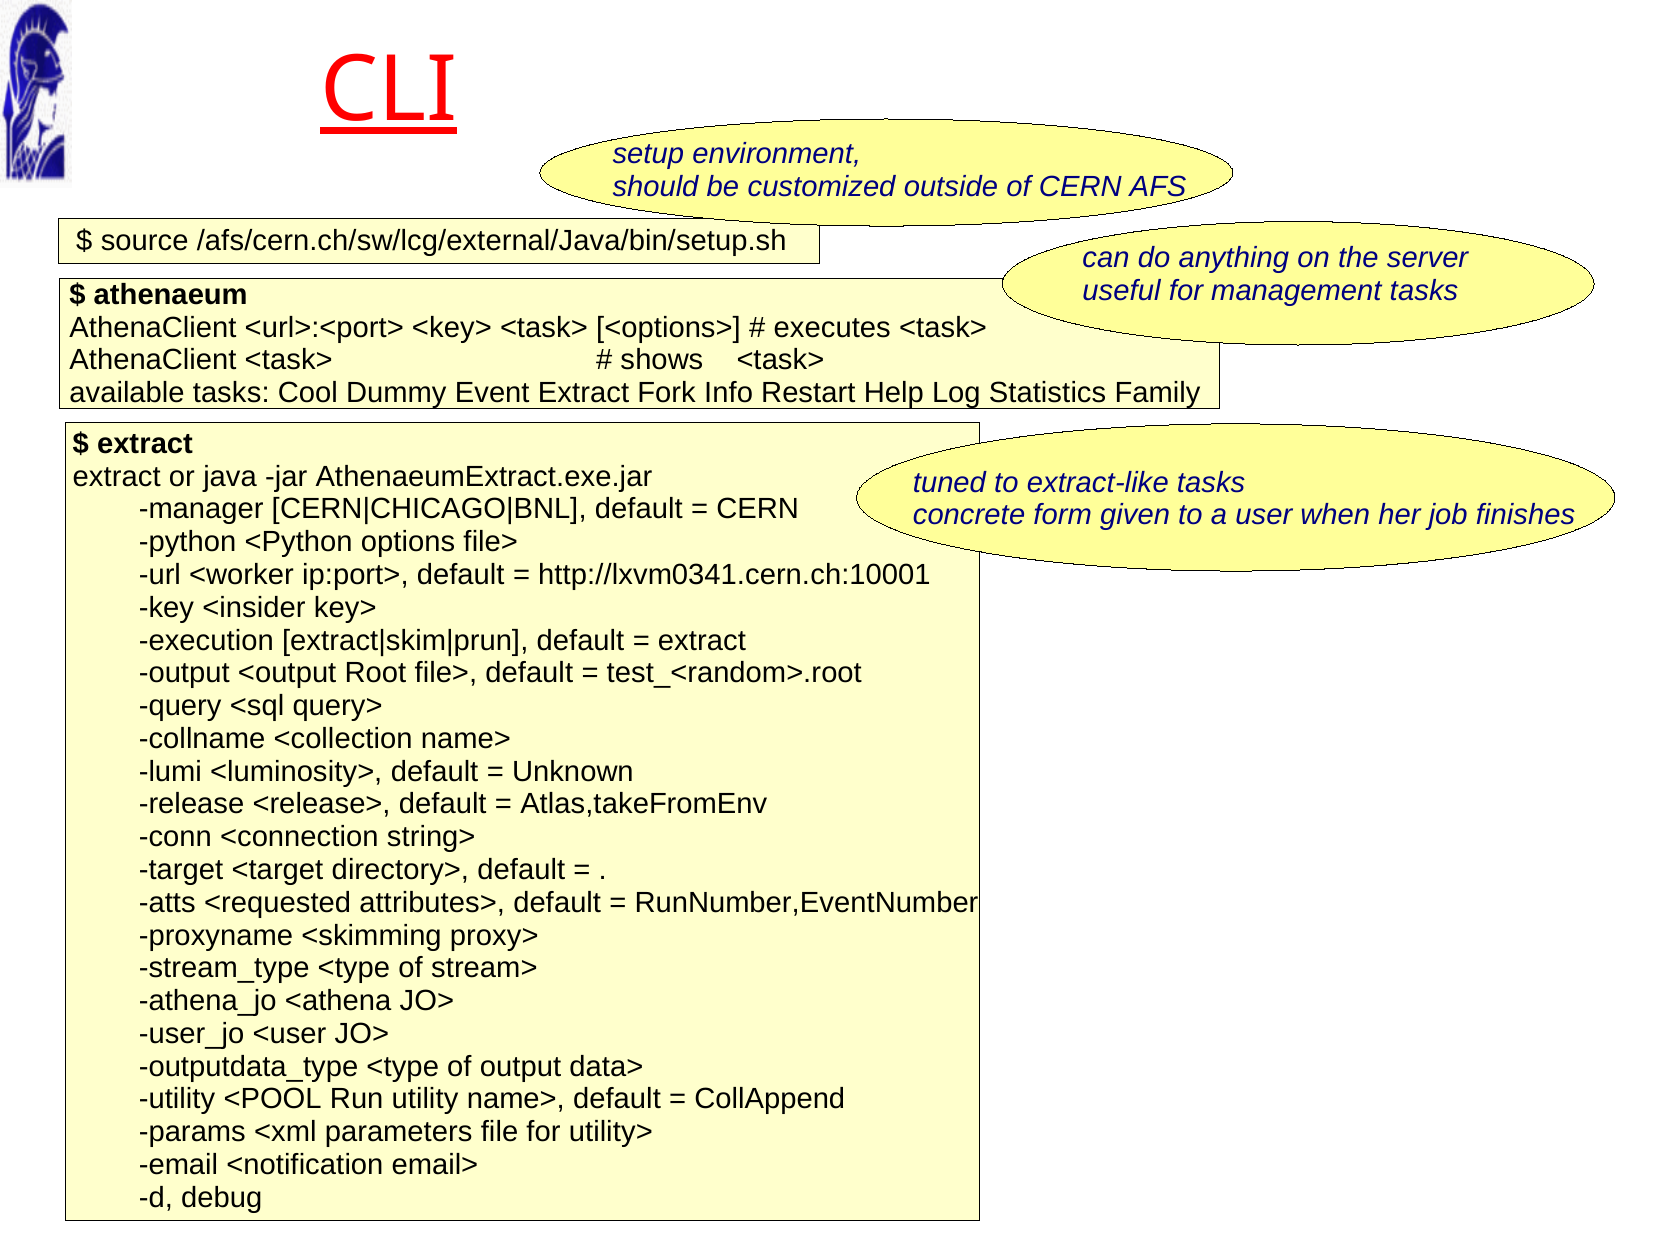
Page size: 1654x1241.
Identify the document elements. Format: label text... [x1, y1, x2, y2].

text_box [1537, 452, 1556, 458]
text_box setup environment, should be customized outside of CERN AFS [597, 129, 1221, 217]
text_box [738, 118, 1089, 129]
text_box [1592, 472, 1615, 523]
title CLI [72, 3, 738, 167]
text_box [983, 217, 1080, 224]
picture [0, 0, 72, 188]
text_box [1251, 539, 1549, 572]
text_box $ extract extract or java -jar AthenaeumExtract.exe.jar -manager [CERN|CHICAGO|BNL], default = CERN -python <Python options file> -url <worker ip:port>, default = http://lxvm0341.cern.ch:10001 -key <insider key> -execution [extract|skim|prun], default = extract -output <output Root file>, default = test_<random>.root -query <sql query> -collname <collection name> -lumi <luminosity>, default = Unknown -release <release>, default = Atlas,takeFromEnv -conn <connection string> -target <target directory>, default = . -atts <requested attributes>, default = RunNumber,EventNumber -proxyname <skimming proxy> -stream_type <type of stream> -athena_jo <athena JO> -user_jo <user JO> -outputdata_type <type of output data> -utility <POOL Run utility name>, default = CollAppend -params <xml parameters file for utility> -email <notification email> -d, debug [57, 419, 1251, 1241]
text_box $ source /afs/cern.ch/sw/lcg/external/Java/bin/setup.sh [61, 216, 983, 300]
text_box can do anything on the server useful for management tasks [1067, 233, 1484, 314]
text_box $ athenaeum AthenaClient <url>:<port> <key> <task> [<options>] # executes <task> AthenaClient <task> # shows <task> available tasks: Cool Dummy Event Extract Fork Info Restart Help Log Statistics Family [54, 270, 1537, 497]
text_box [1126, 221, 1470, 233]
text_box [539, 167, 597, 203]
text_box [1009, 244, 1067, 270]
text_box [1484, 235, 1595, 320]
text_box tuned to extract-like tasks concrete form given to a user when her job finishes [898, 458, 1592, 539]
text_box [1221, 158, 1233, 187]
